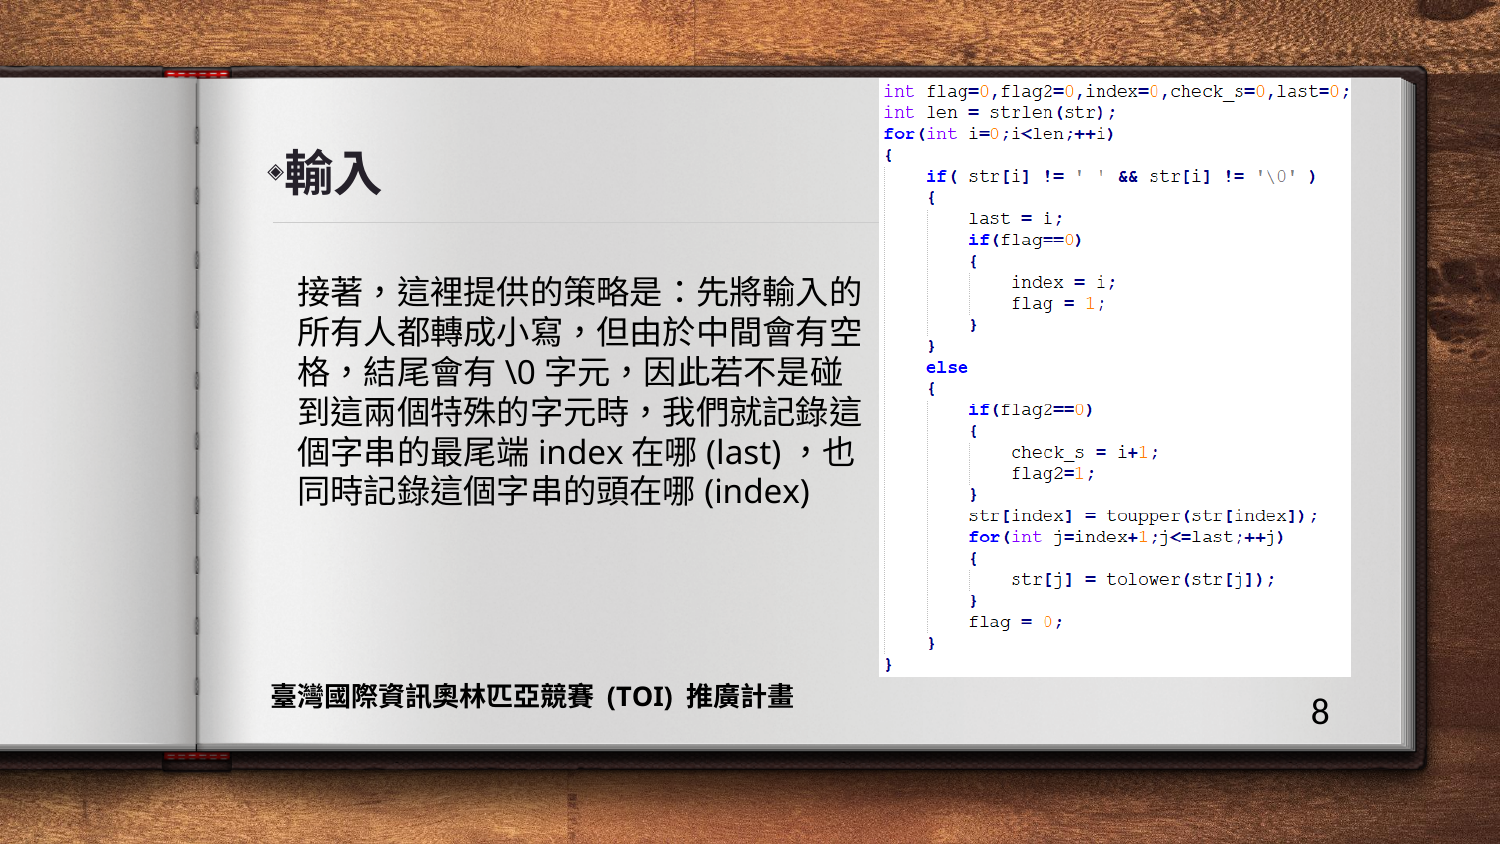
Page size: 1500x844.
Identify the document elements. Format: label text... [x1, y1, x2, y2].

list 輸入 [252, 126, 879, 216]
picture [879, 78, 1351, 677]
text_box [1295, 672, 1386, 737]
text_box 接著，這裡提供的策略是：先將輸入的所有人都轉成小寫，但由於中間會有空格，結尾會有\0字元，因此若不是碰到這兩個特殊的字元時，我們就記錄這個字串的最尾端index在哪(last)，也同時記錄這個字串的頭在哪(index) [282, 263, 879, 522]
